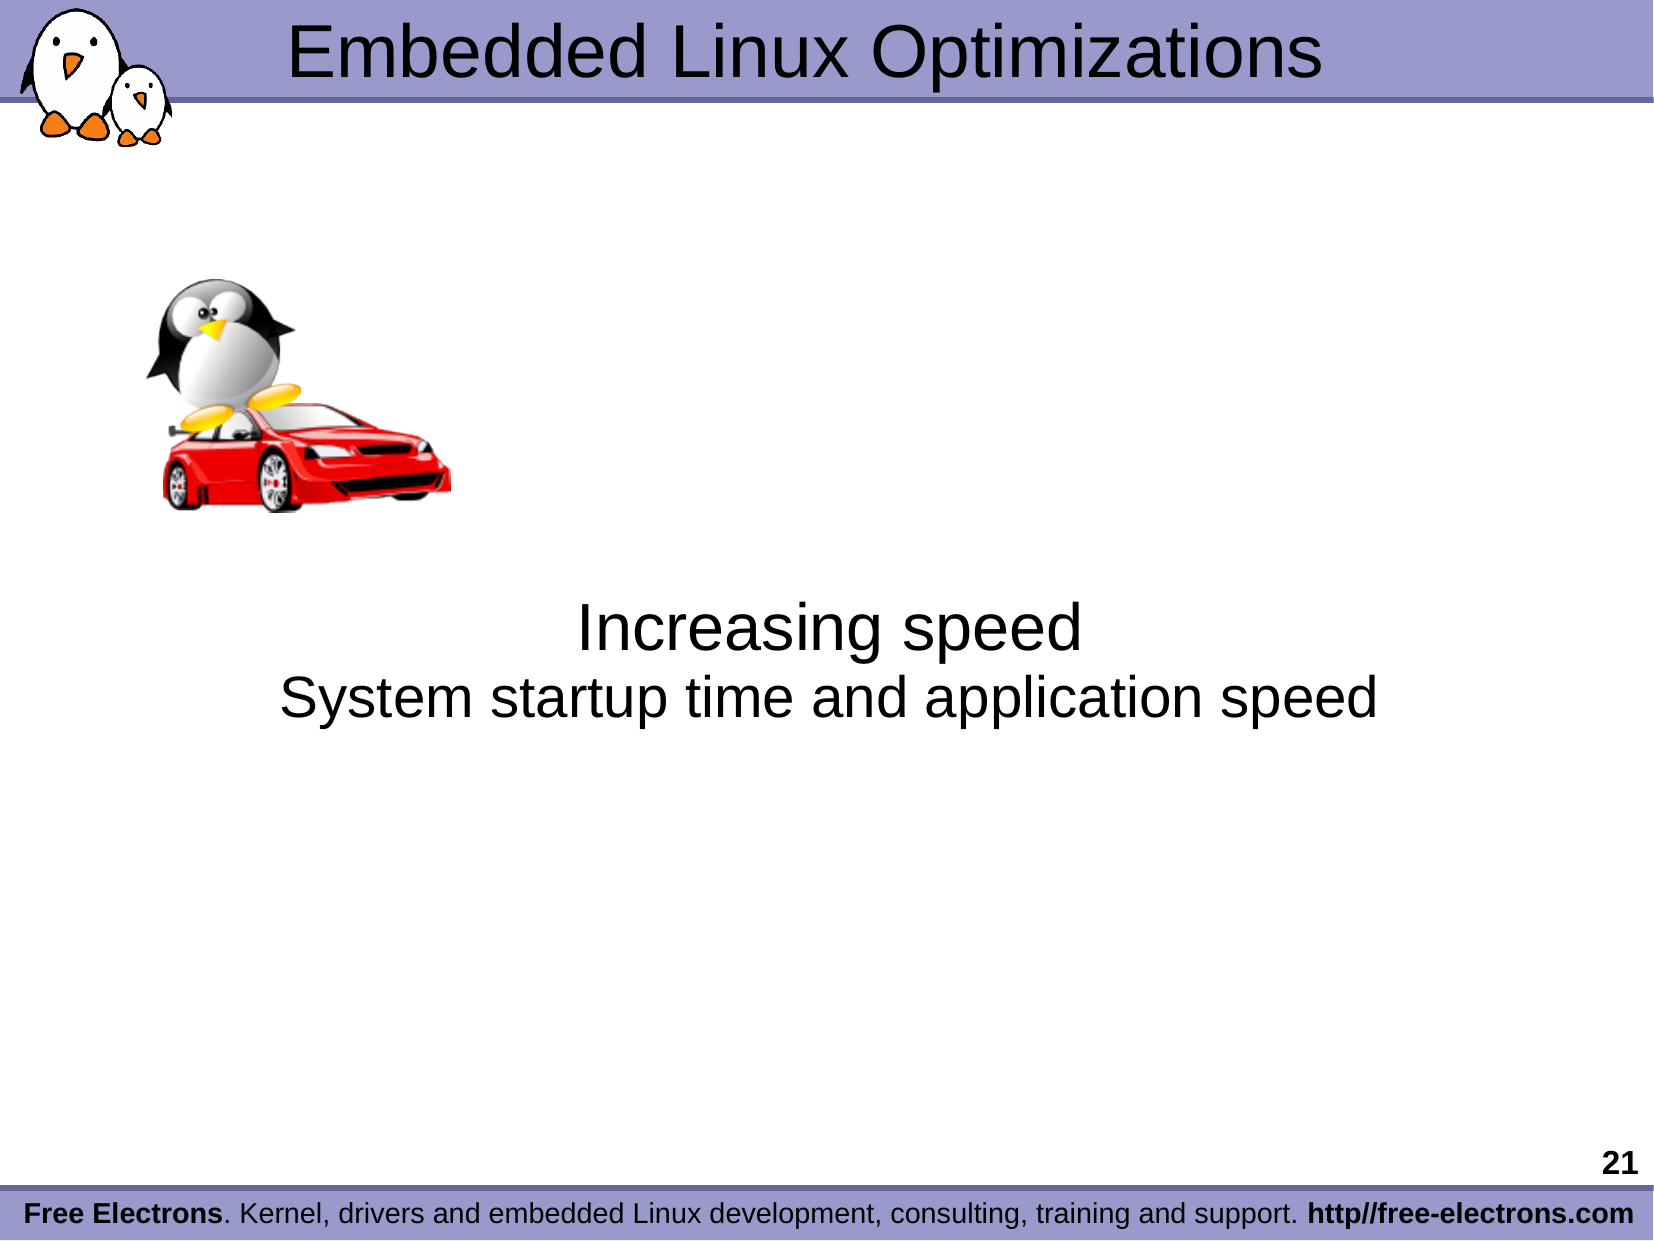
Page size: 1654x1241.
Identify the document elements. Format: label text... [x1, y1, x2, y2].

subtitle Increasing speed System startup time and application speed [68, 201, 1592, 1118]
title Embedded Linux Optimizations [60, 0, 1551, 103]
picture [144, 279, 451, 514]
picture [20, 8, 172, 147]
